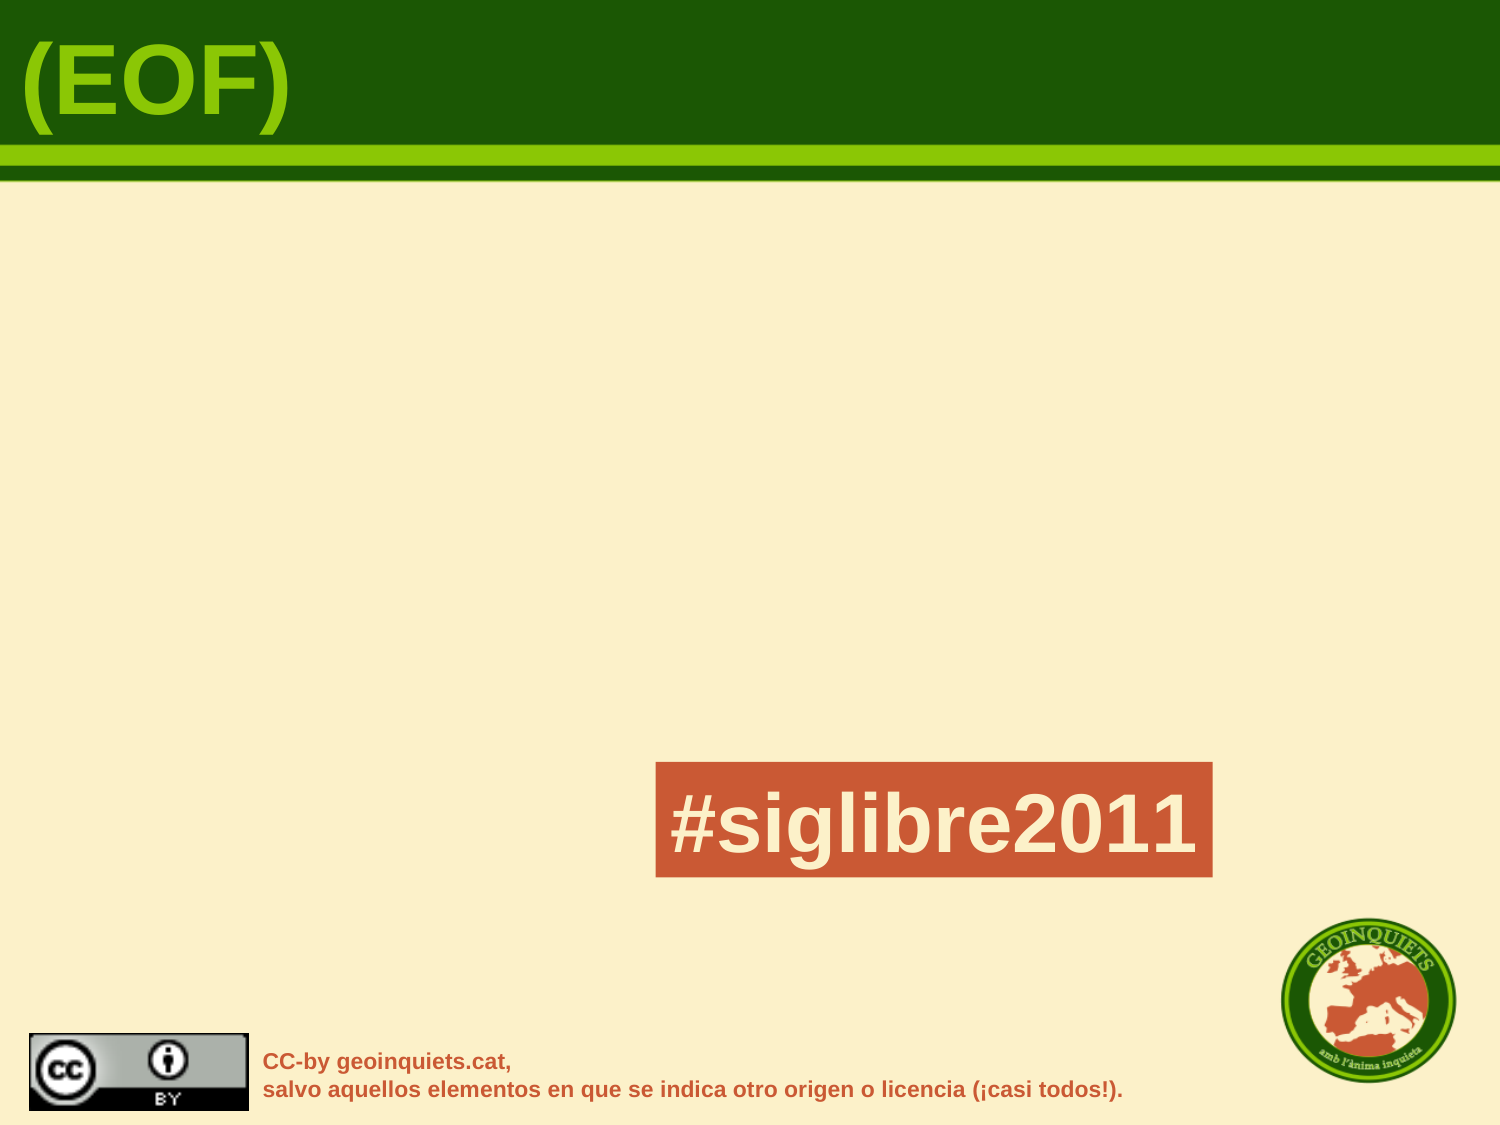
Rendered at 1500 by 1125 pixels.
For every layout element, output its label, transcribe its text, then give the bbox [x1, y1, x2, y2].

picture [0, 0, 1500, 1125]
text_box (EOF) [5, 7, 1500, 143]
text_box CC-by geoinquiets.cat, salvo aquellos elementos en que se indica otro origen o licencia (¡casi todos!). [248, 1039, 1182, 1110]
text_box #siglibre2011 [655, 761, 1213, 878]
